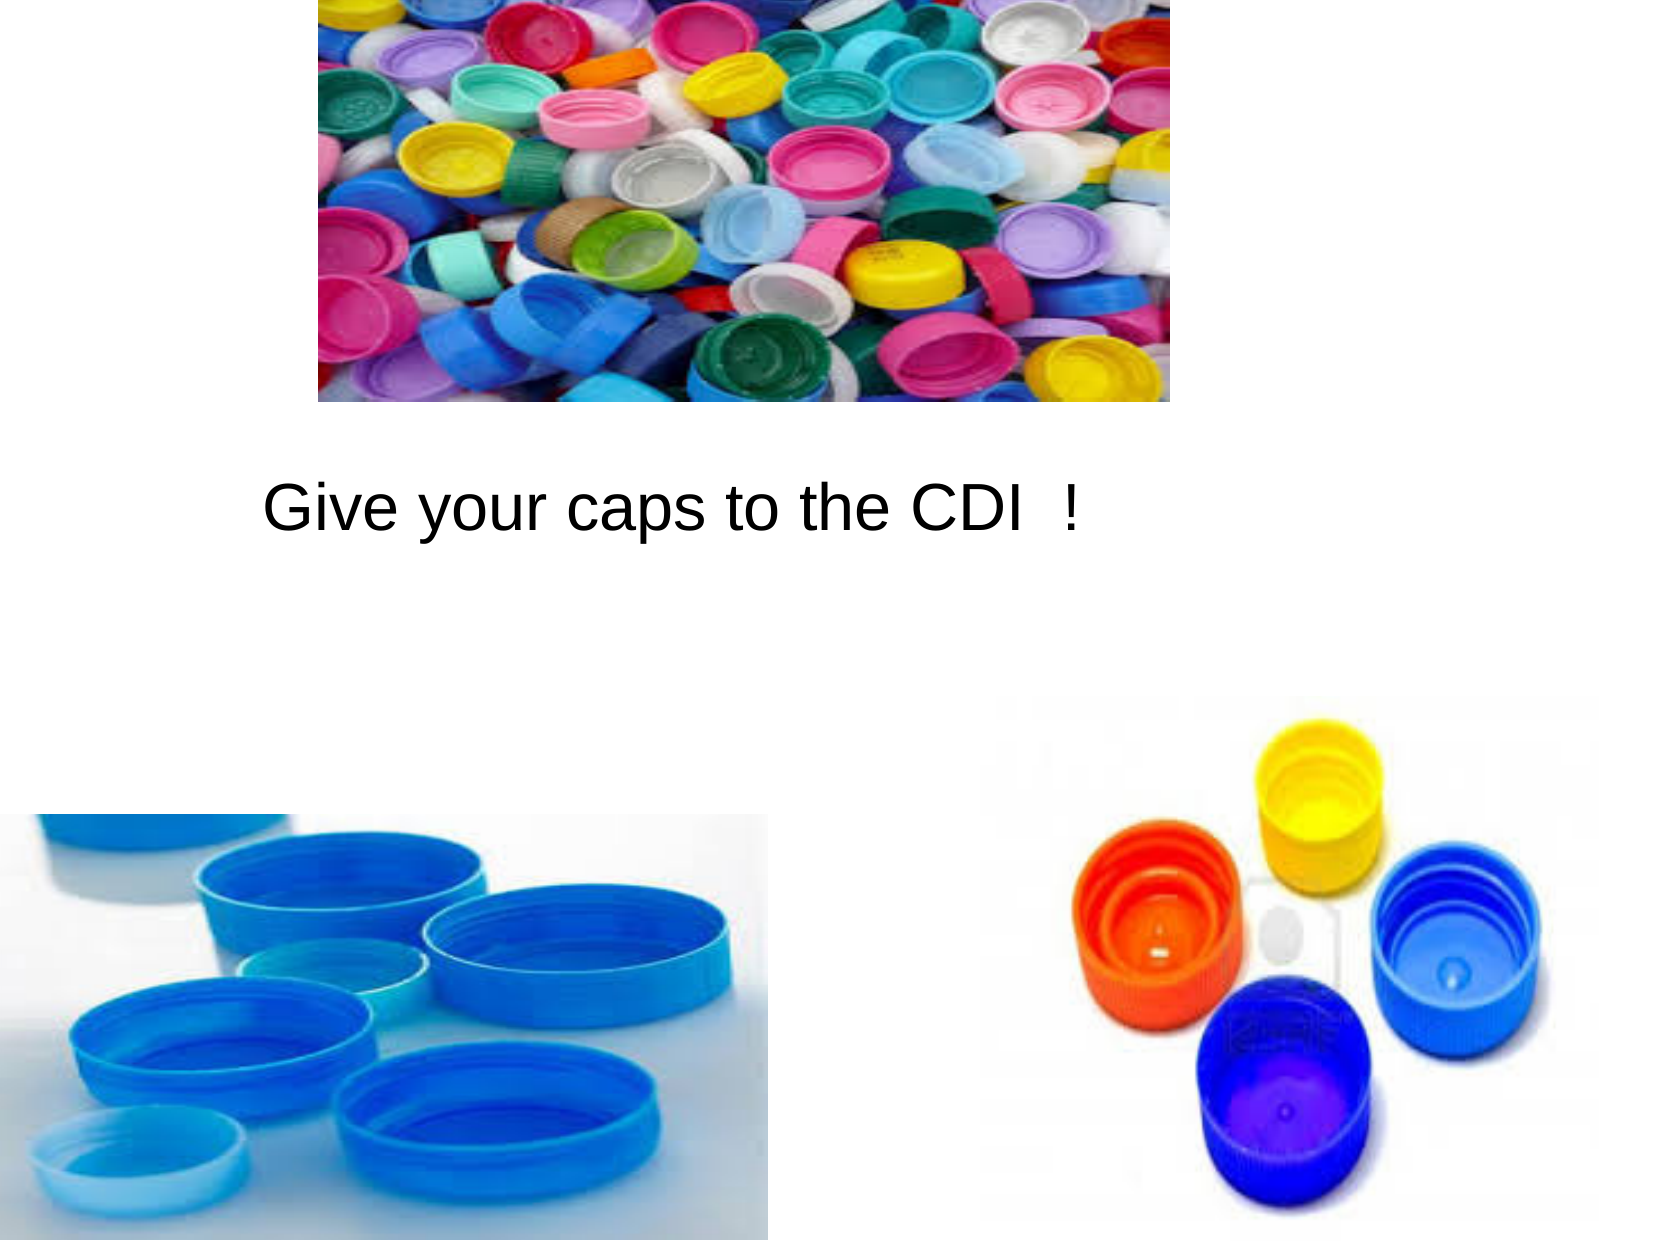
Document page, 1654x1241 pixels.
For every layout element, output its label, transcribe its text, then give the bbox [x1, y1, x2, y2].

picture [318, 0, 1170, 402]
picture [980, 696, 1599, 1241]
text_box Give your caps to the CDI ! [248, 462, 1105, 556]
picture [0, 814, 768, 1240]
